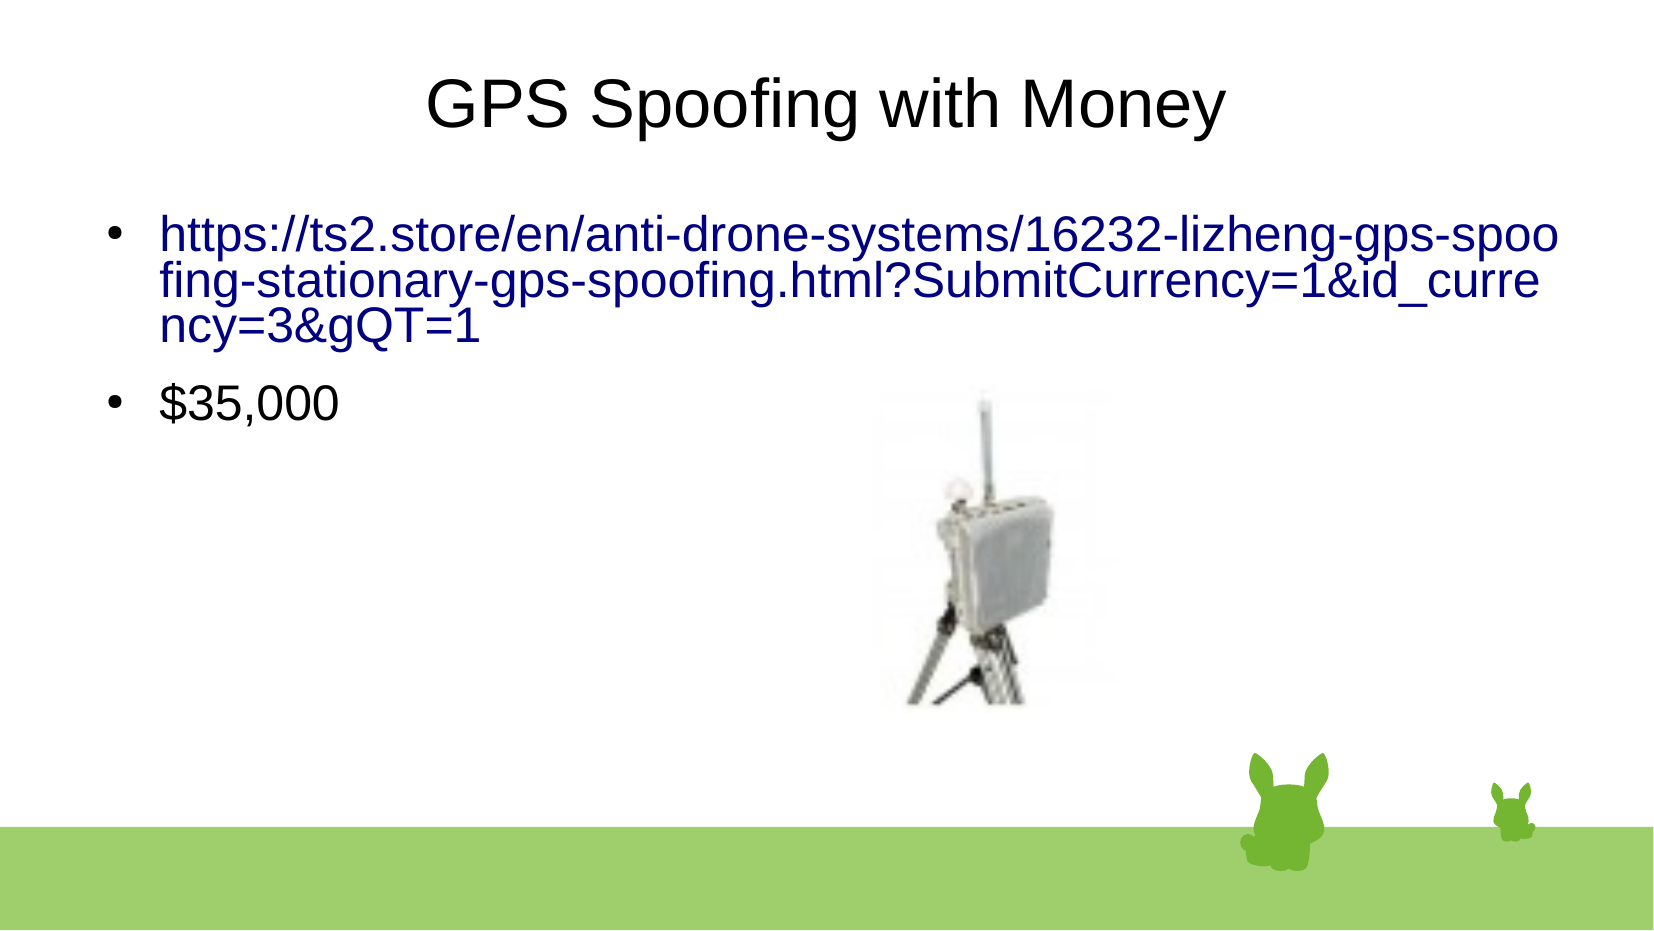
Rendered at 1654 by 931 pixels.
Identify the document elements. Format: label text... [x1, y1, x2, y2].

list https://ts2.store/en/anti-drone-systems/16232-lizheng-gps-spoofing-stationary-gps-spoofing.html?SubmitCurrency=1&id_currency=3&gQT=1 $35,000 [88, 206, 1565, 739]
picture [825, 384, 1154, 713]
title GPS Spoofing with Money [88, 29, 1565, 178]
